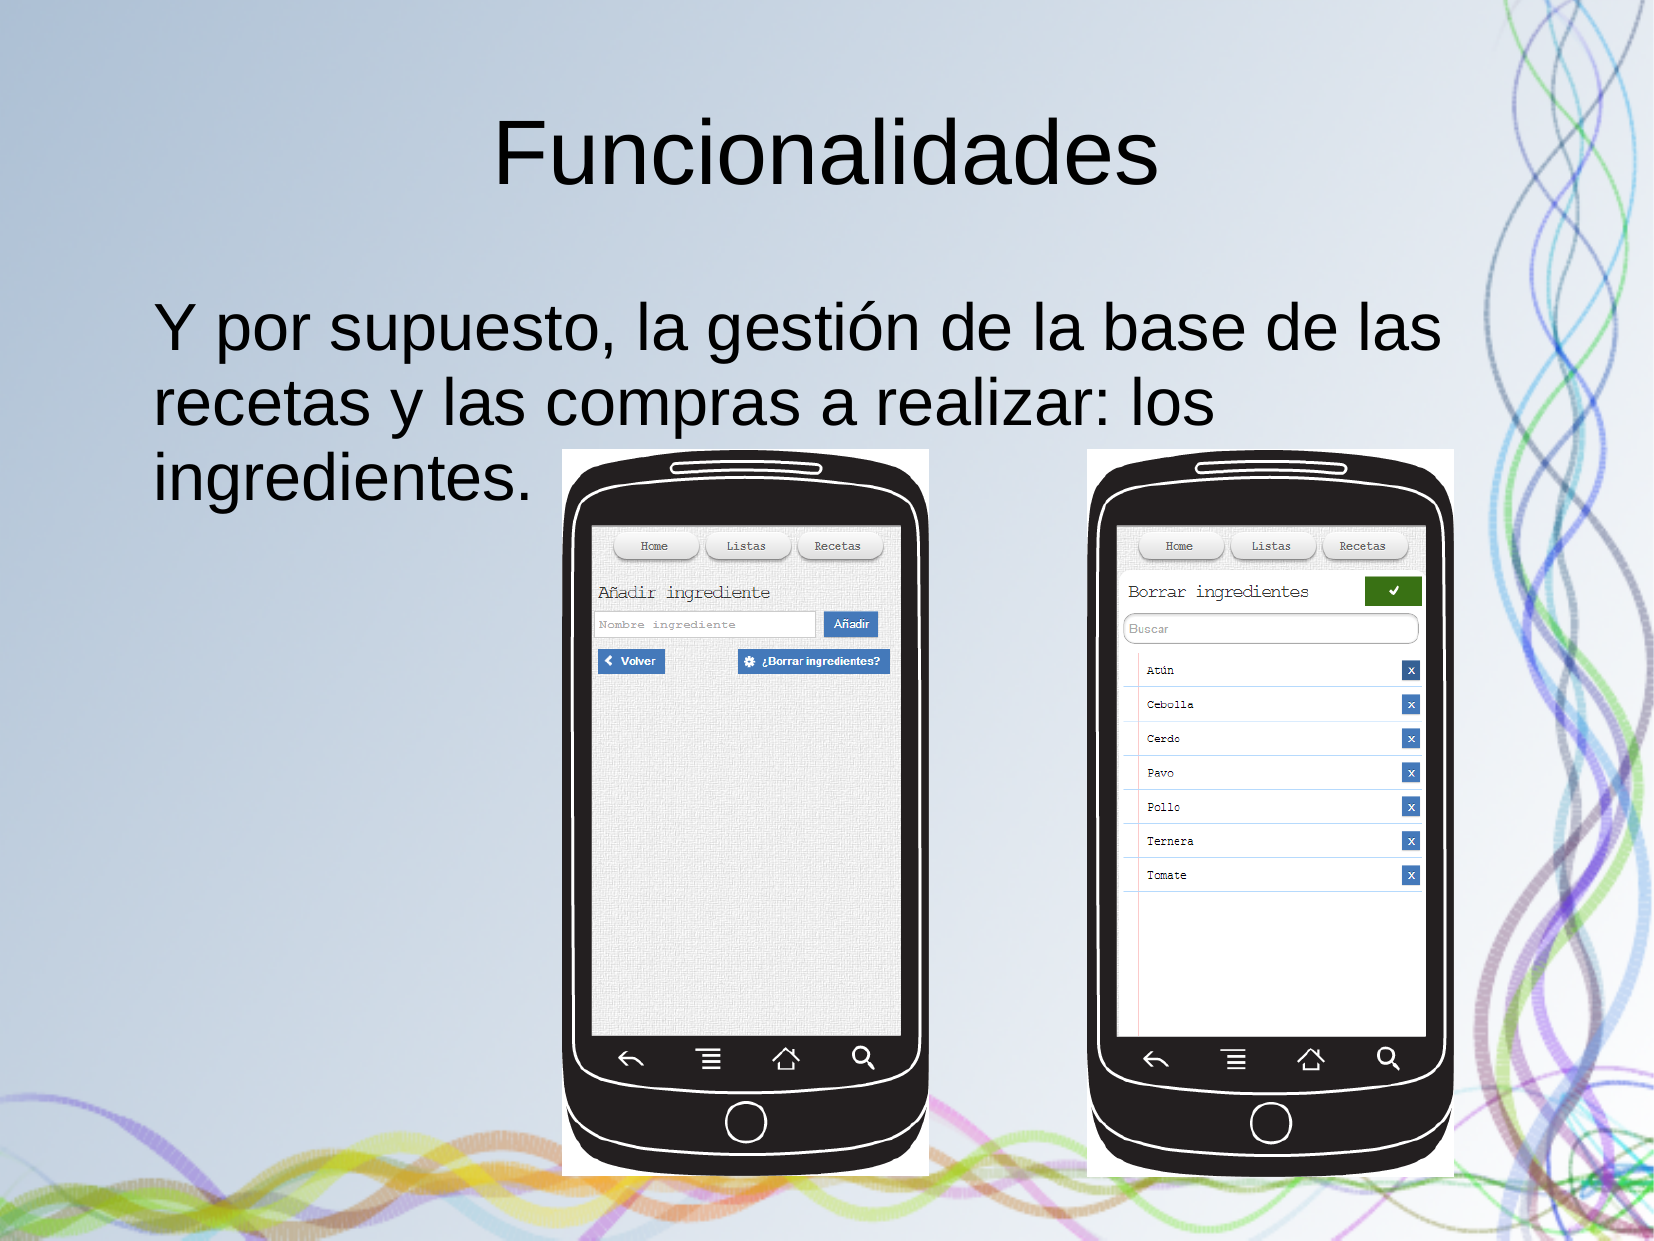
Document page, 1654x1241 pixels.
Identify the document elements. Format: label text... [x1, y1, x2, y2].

list Y por supuesto, la gestión de la base de las recetas y las compras a realizar: los ingredientes. [82, 290, 1571, 1010]
title Funcionalidades [82, 49, 1571, 257]
picture [0, 0, 1654, 1241]
